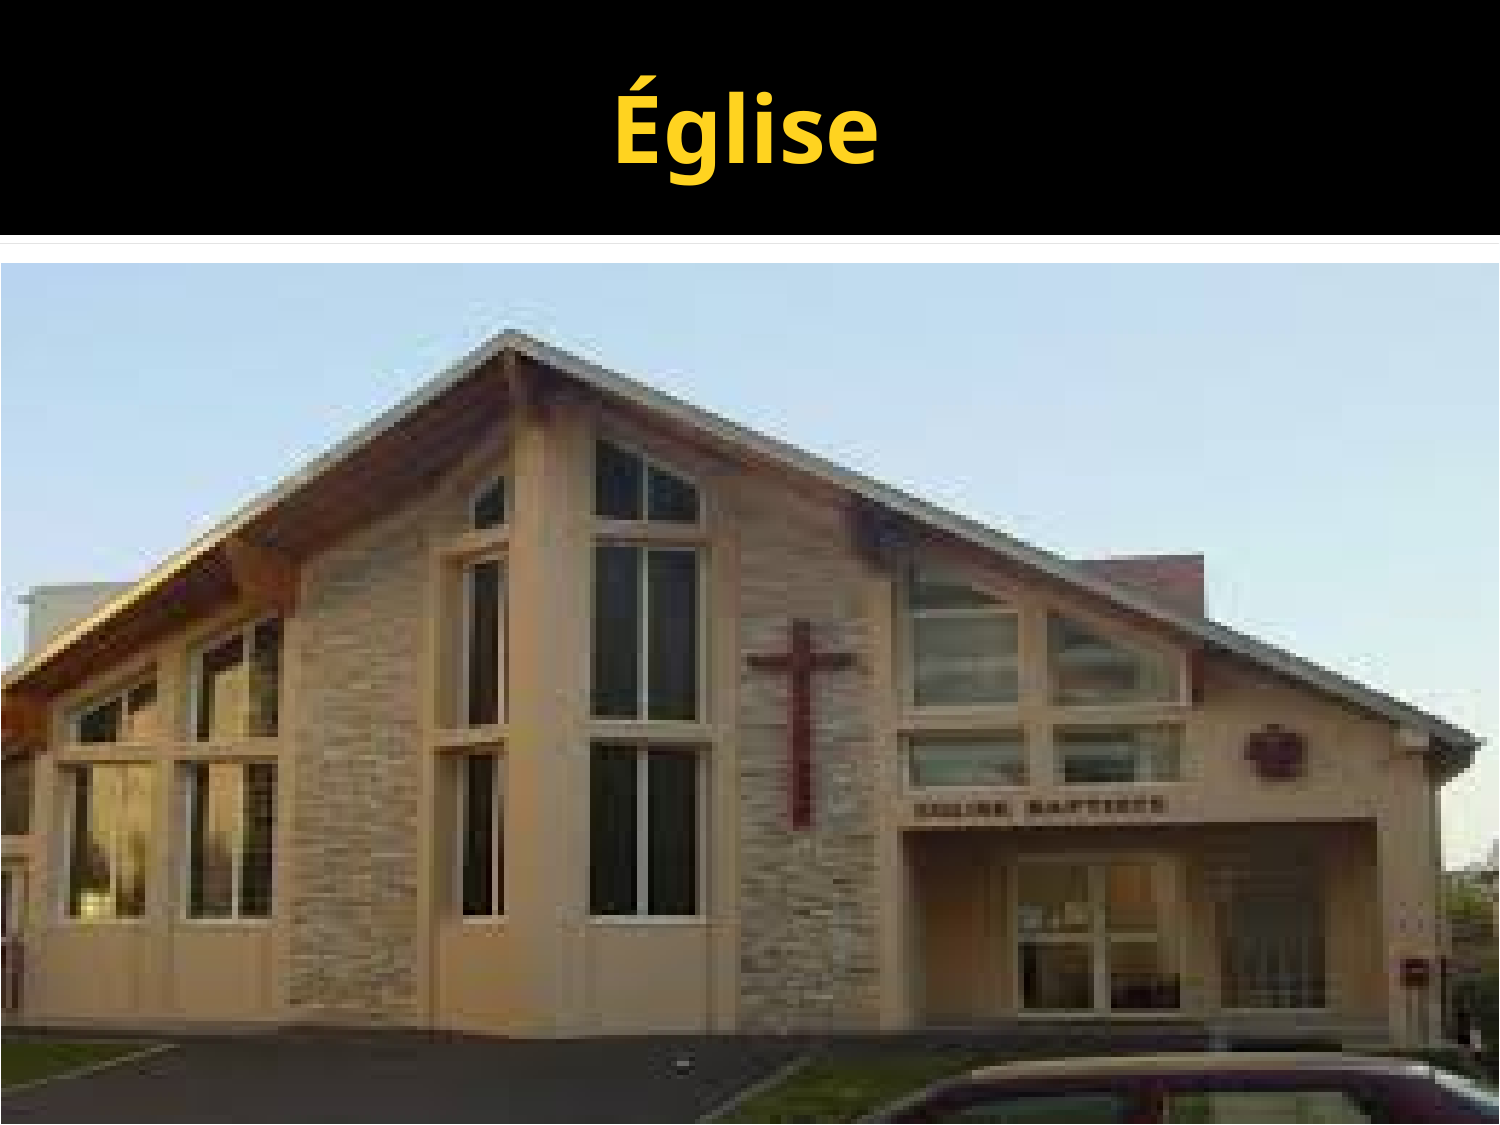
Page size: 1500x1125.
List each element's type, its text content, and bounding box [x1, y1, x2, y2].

picture [1, 263, 1499, 1124]
title Église [67, 23, 1418, 230]
